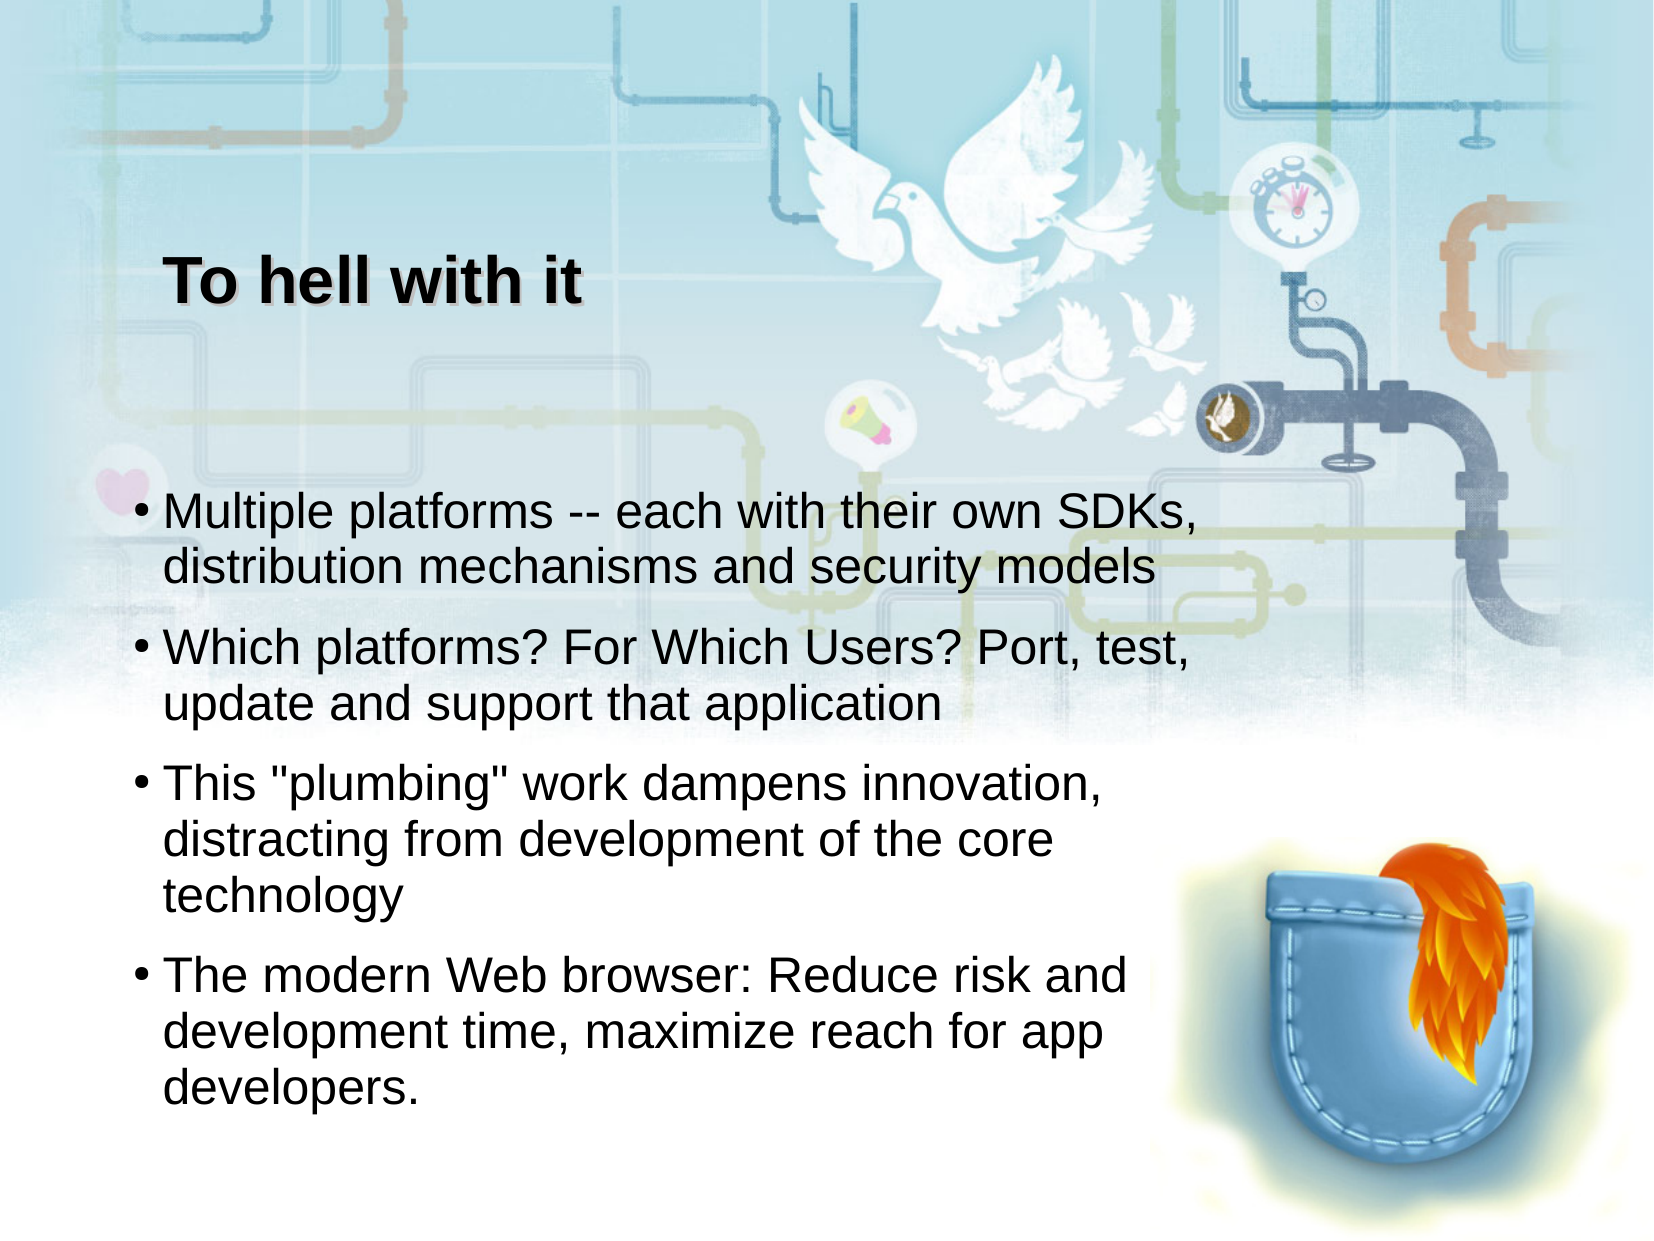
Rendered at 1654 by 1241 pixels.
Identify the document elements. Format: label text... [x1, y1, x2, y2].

picture [0, 0, 1654, 745]
text_box Multiple platforms -- each with their own SDKs, distribution mechanisms and security models Which platforms? For Which Users? Port, test, update and support that application This "plumbing" work dampens innovation, distracting from development of the core technology The modern Web browser: Reduce risk and development time, maximize reach for app developers. [118, 475, 1256, 1152]
text_box To hell with it [147, 235, 945, 384]
picture [1150, 837, 1654, 1241]
